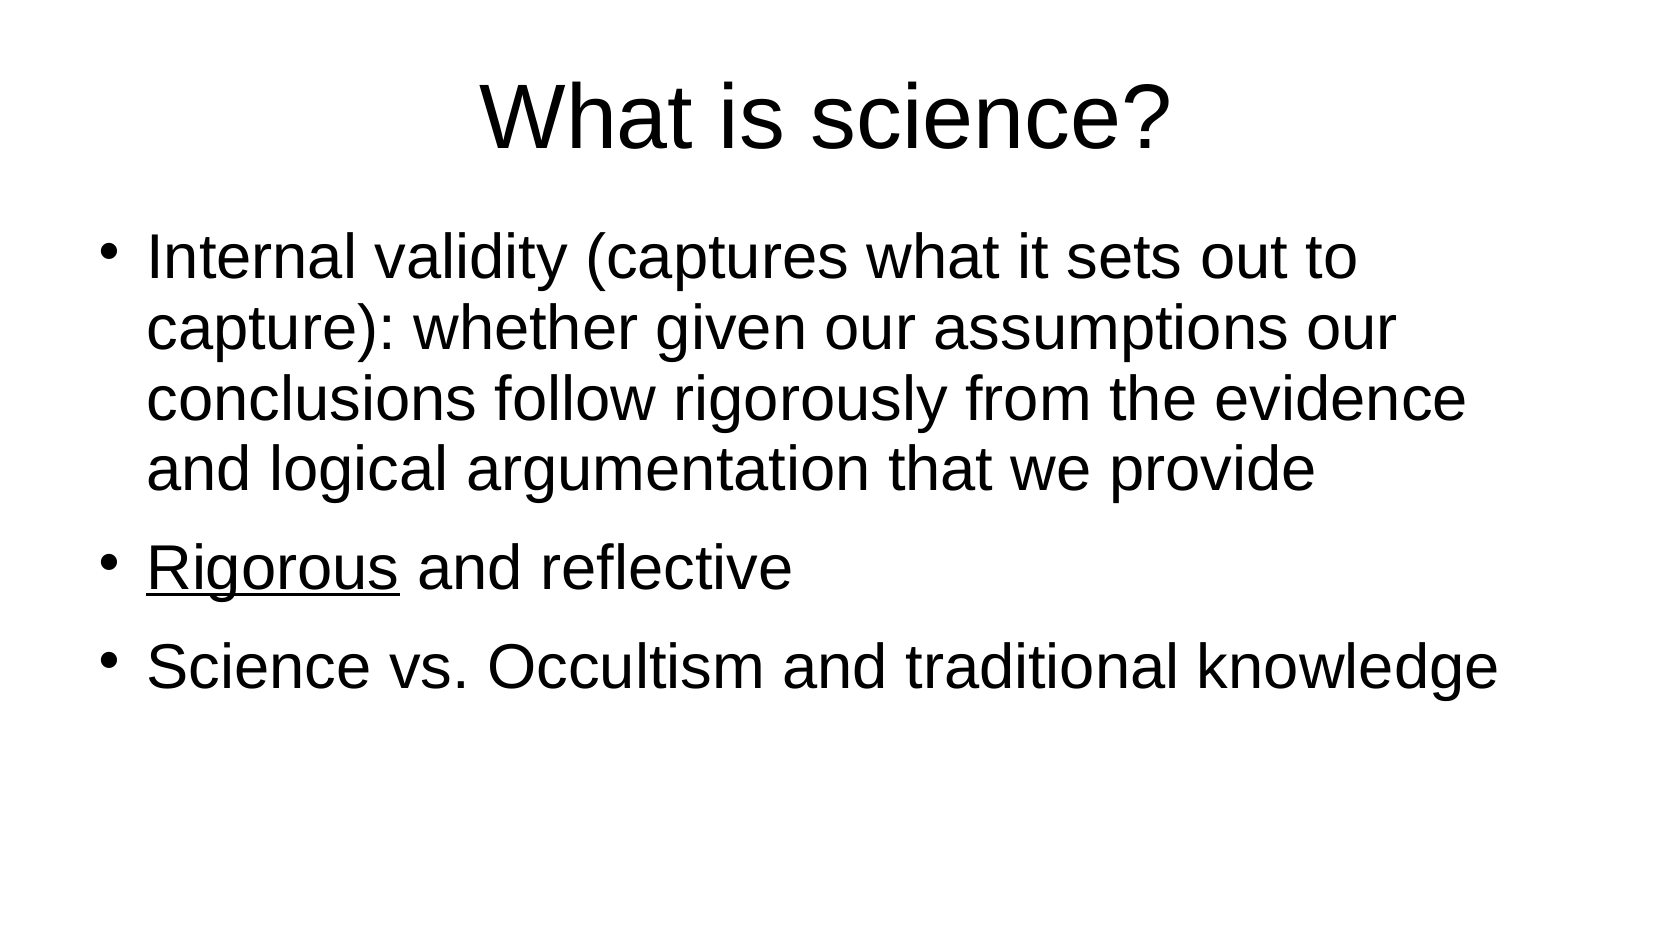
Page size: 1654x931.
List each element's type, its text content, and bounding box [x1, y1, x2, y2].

title What is science? [82, 37, 1571, 193]
list Internal validity (captures what it sets out to capture): whether given our assumptions our conclusions follow rigorously from the evidence and logical argumentation that we provide Rigorous and reflective Science vs. Occultism and traditional knowledge [82, 217, 1571, 758]
